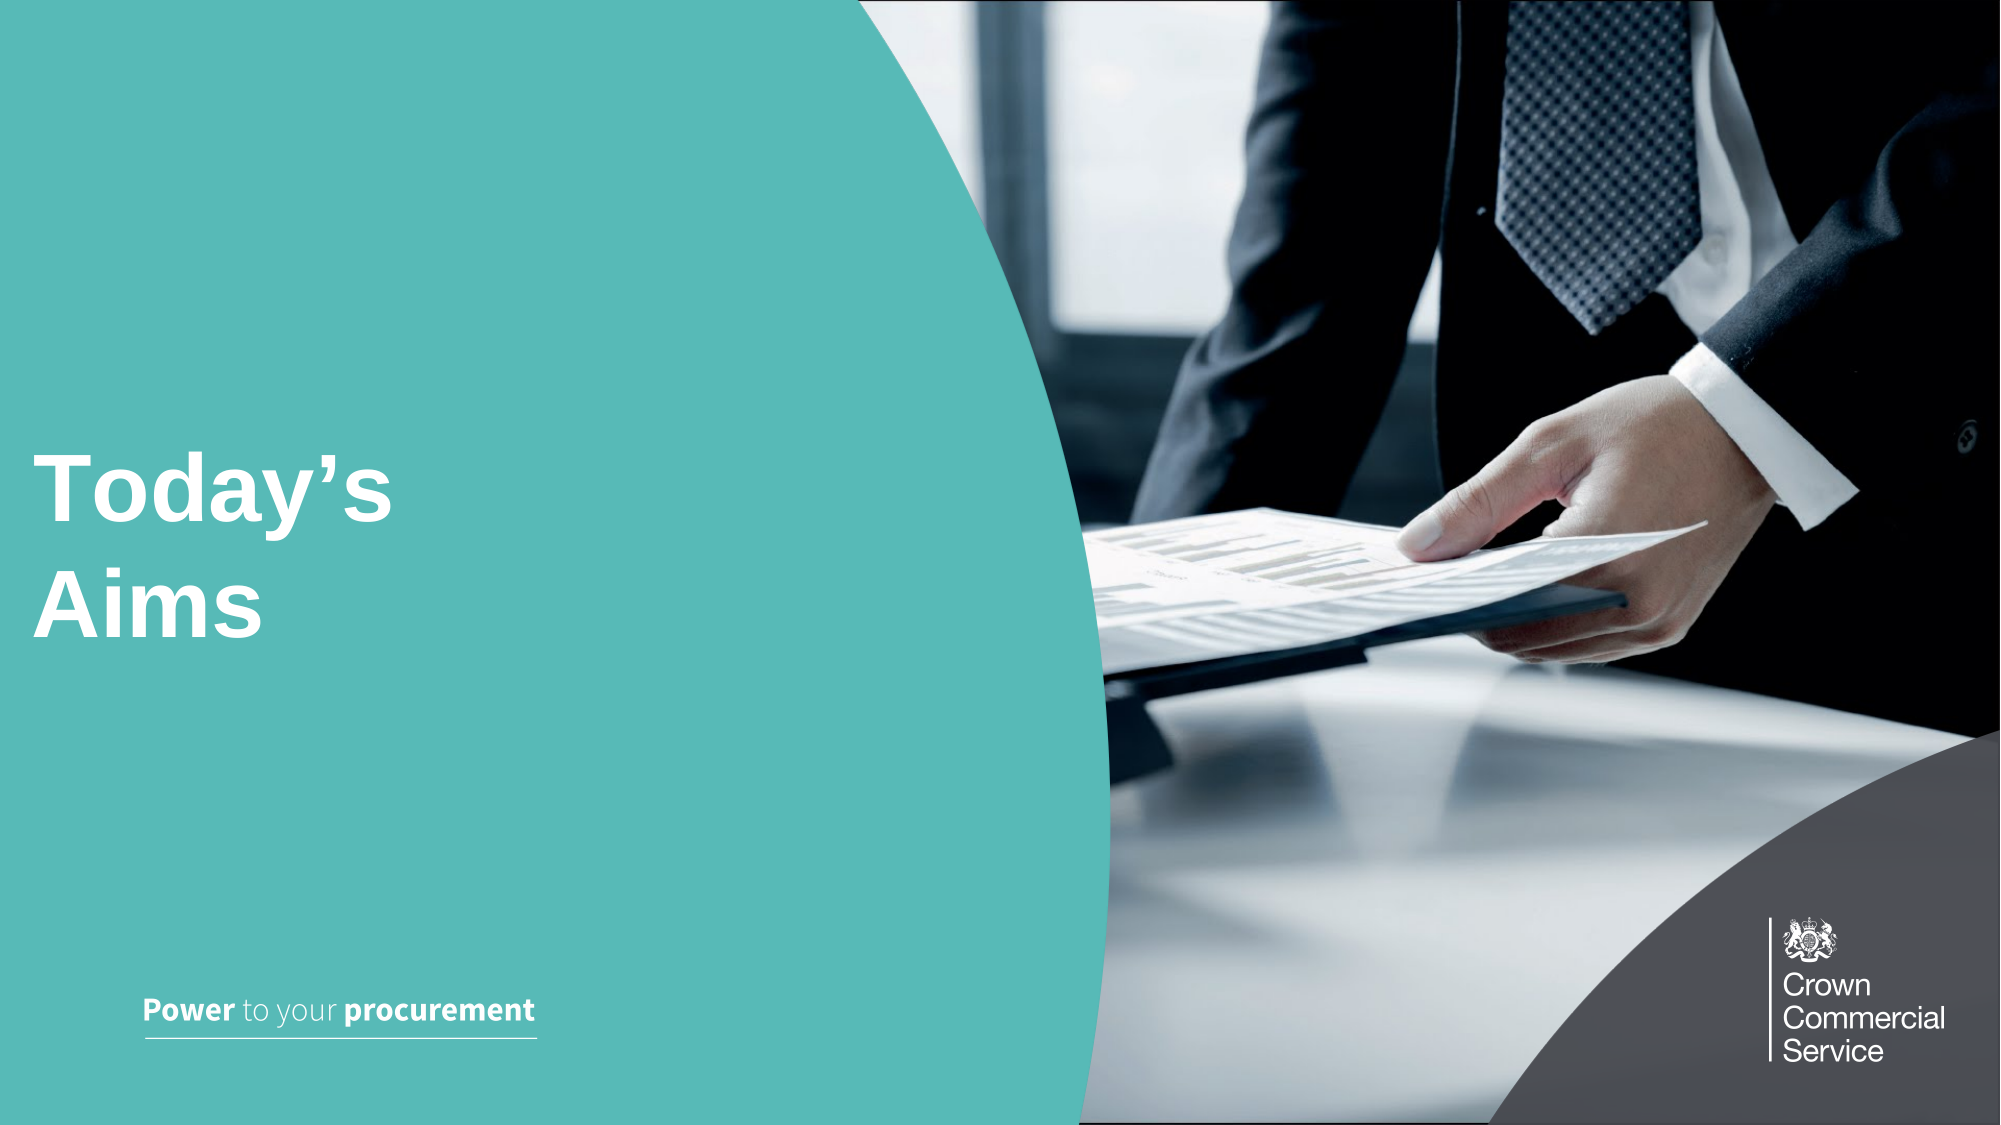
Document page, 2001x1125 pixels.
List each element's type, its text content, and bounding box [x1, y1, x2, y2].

title Today’s Aims [31, 424, 1005, 853]
picture [0, 0, 2000, 1125]
